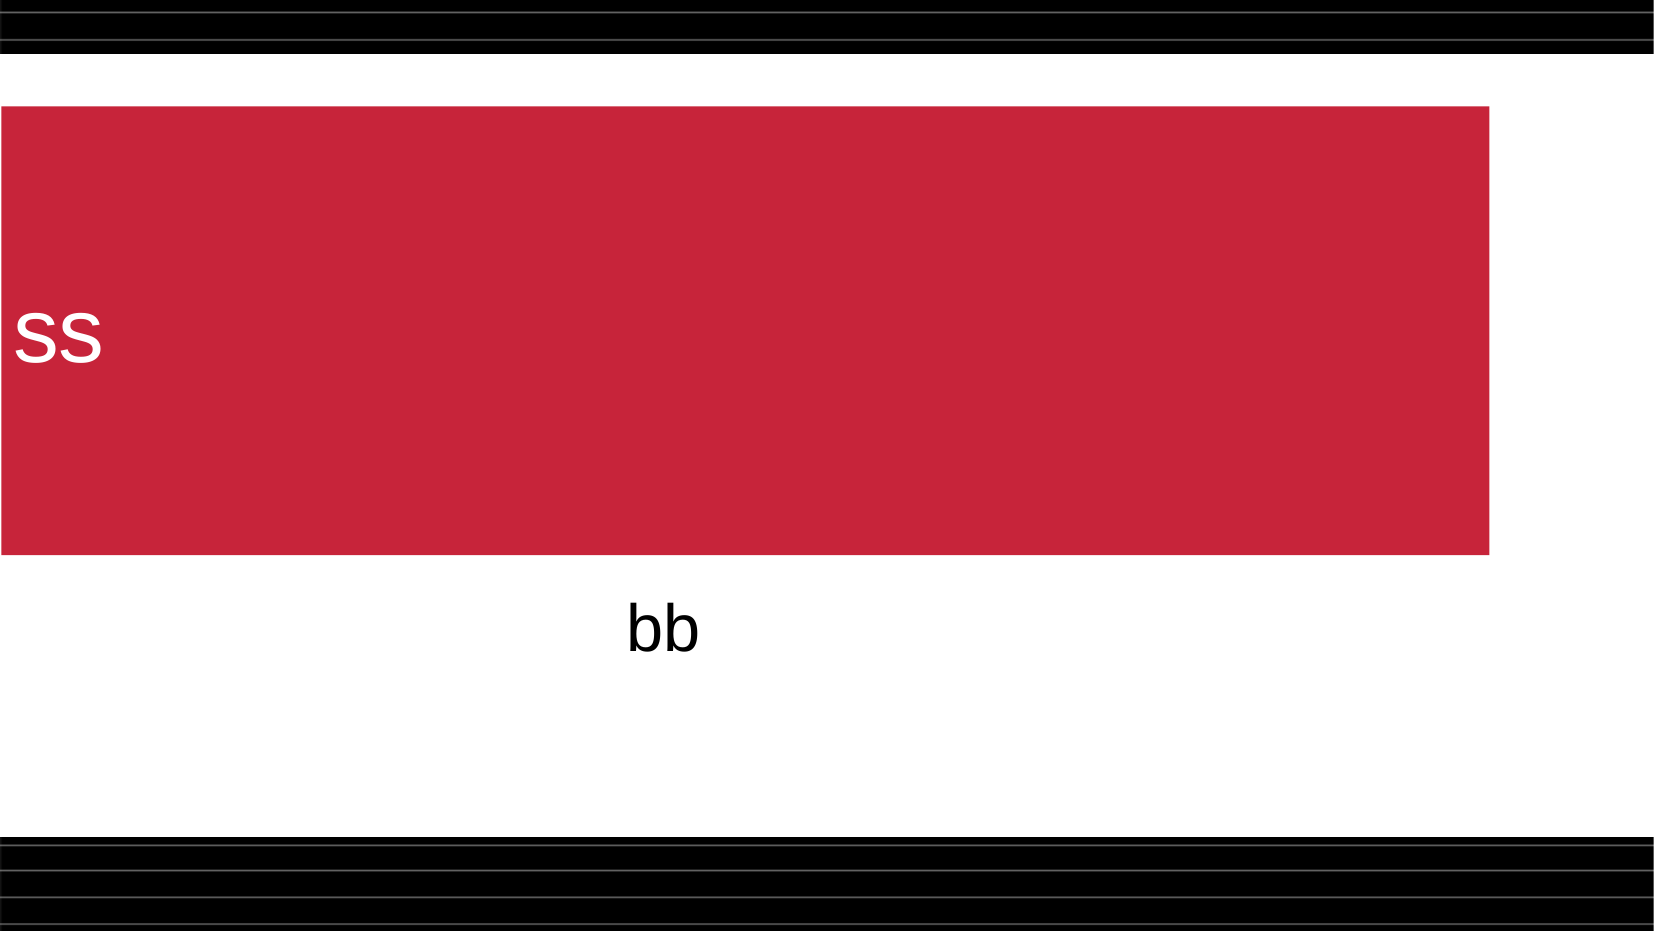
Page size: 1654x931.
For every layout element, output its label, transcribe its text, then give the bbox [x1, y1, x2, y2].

title ss [1, 106, 1490, 556]
subtitle bb [625, 590, 1489, 804]
picture [0, 837, 1654, 931]
picture [0, 0, 1654, 54]
